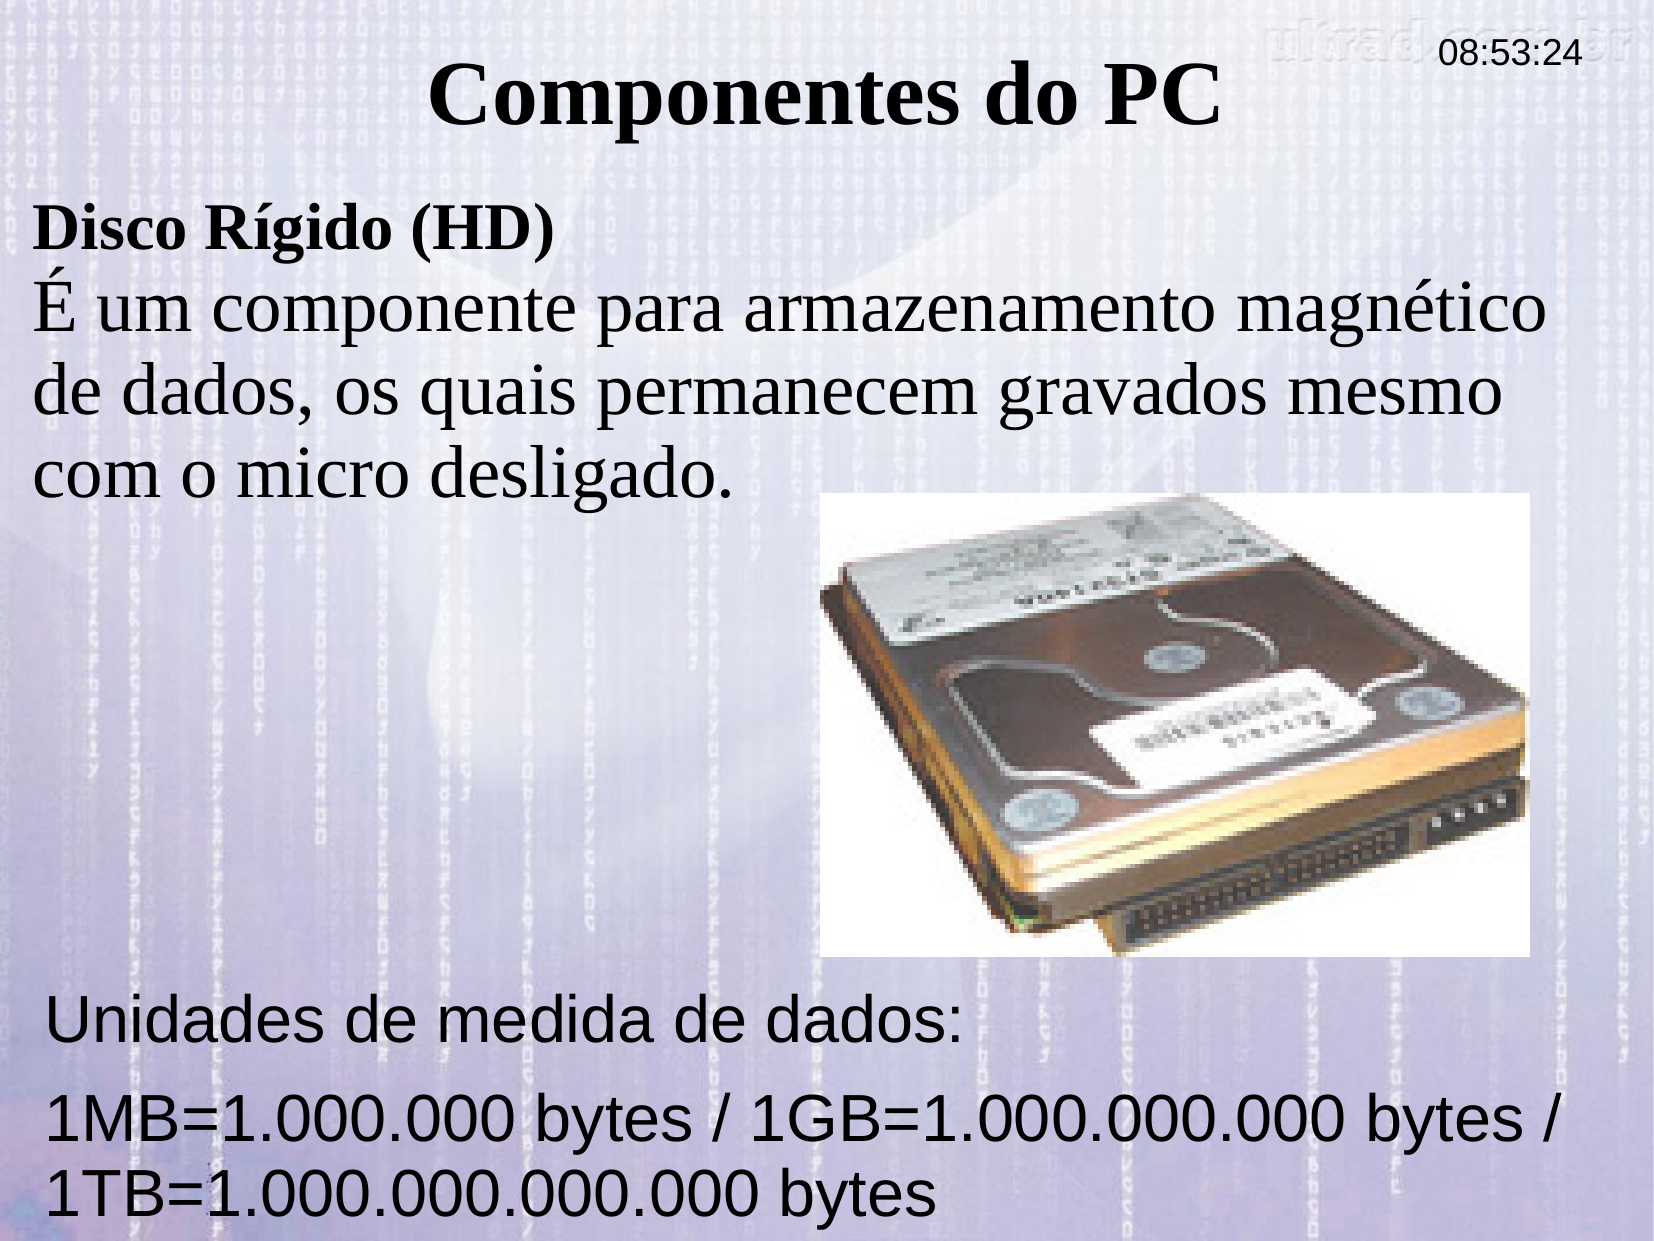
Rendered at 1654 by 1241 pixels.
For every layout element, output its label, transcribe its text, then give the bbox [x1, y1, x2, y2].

picture [0, 0, 1654, 1241]
text_box Disco Rígido (HD) É um componente para armazenamento magnético de dados, os quais permanecem gravados mesmo com o micro desligado. [17, 183, 1625, 558]
text_box Unidades de medida de dados: 1MB=1.000.000 bytes / 1GB=1.000.000.000 bytes / 1TB=1.000.000.000.000 bytes [29, 974, 1595, 1239]
text_box 09:59:01 [1423, 23, 1631, 94]
text_box Componentes do PC [29, 35, 1625, 171]
